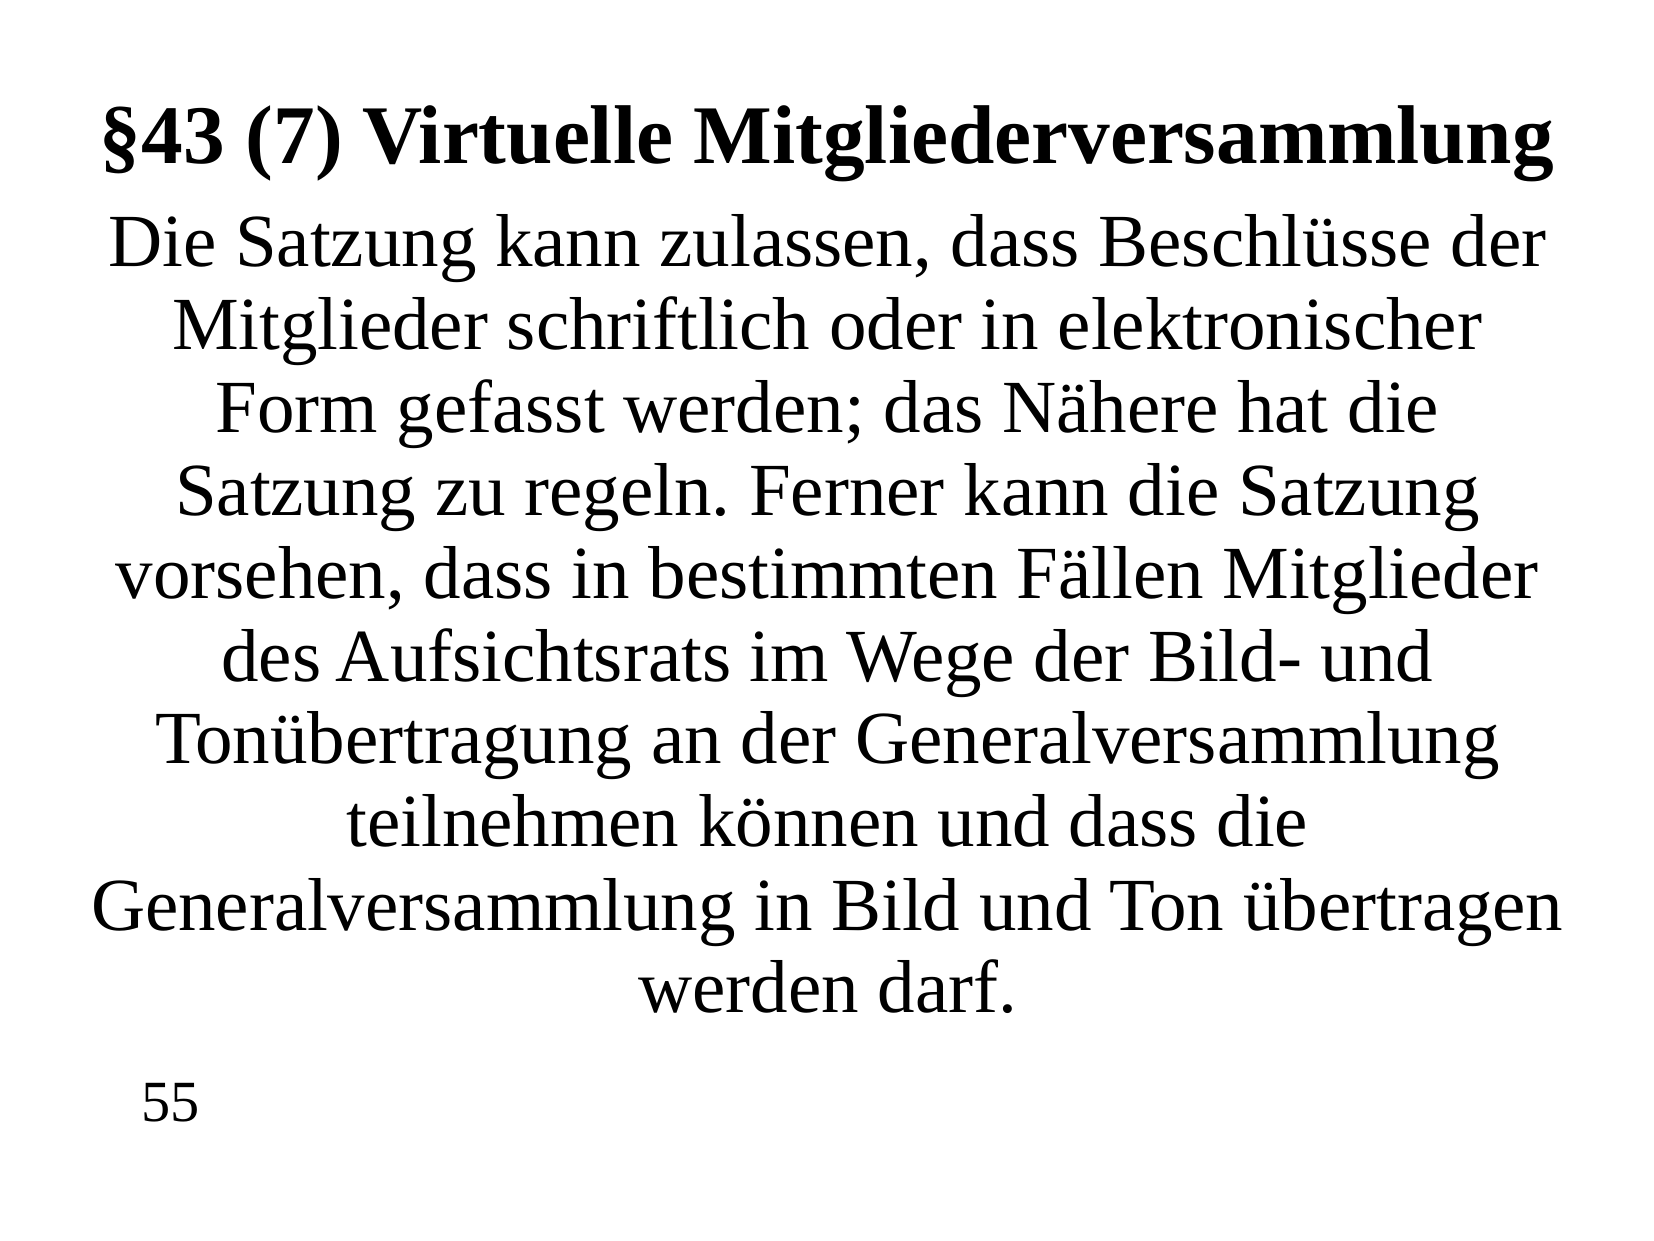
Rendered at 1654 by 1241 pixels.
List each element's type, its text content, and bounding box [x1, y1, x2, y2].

text_box <Foliennummer> [0, 1061, 391, 1170]
text_box §43 (7) Virtuelle Mitgliederversammlung Die Satzung kann zulassen, dass Beschlüsse der Mitglieder schriftlich oder in elektronischer Form gefasst werden; das Nähere hat die Satzung zu regeln. Ferner kann die Satzung vorsehen, dass in bestimmten Fällen Mitglieder des Aufsichtsrats im Wege der Bild- und Tonübertragung an der Generalversammlung teilnehmen können und dass die Generalversammlung in Bild und Ton übertragen werden darf. [76, 82, 1587, 1170]
